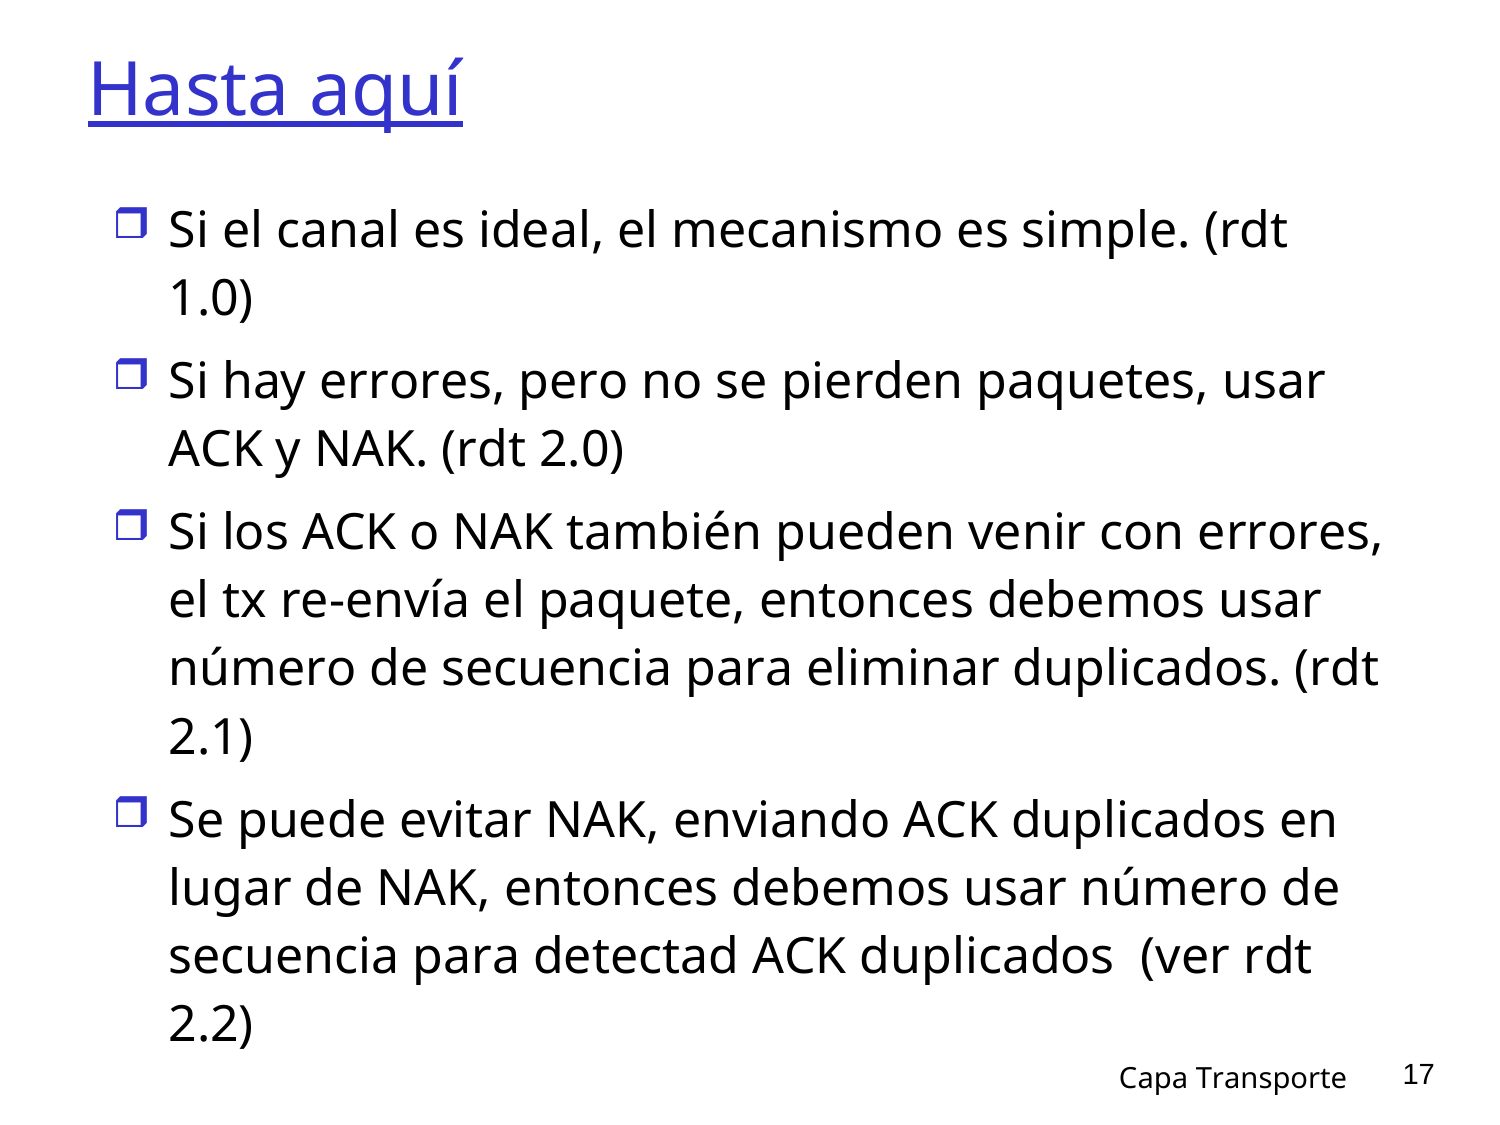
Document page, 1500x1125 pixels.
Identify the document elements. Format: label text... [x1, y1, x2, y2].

list Si el canal es ideal, el mecanismo es simple. (rdt 1.0) Si hay errores, pero no se pierden paquetes, usar ACK y NAK. (rdt 2.0) Si los ACK o NAK también pueden venir con errores, el tx re-envía el paquete, entonces debemos usar número de secuencia para eliminar duplicados. (rdt 2.1) Se puede evitar NAK, enviando ACK duplicados en lugar de NAK, entonces debemos usar número de secuencia para detectad ACK duplicados (ver rdt 2.2) [112, 193, 1388, 957]
title Hasta aquí [87, 23, 1463, 151]
